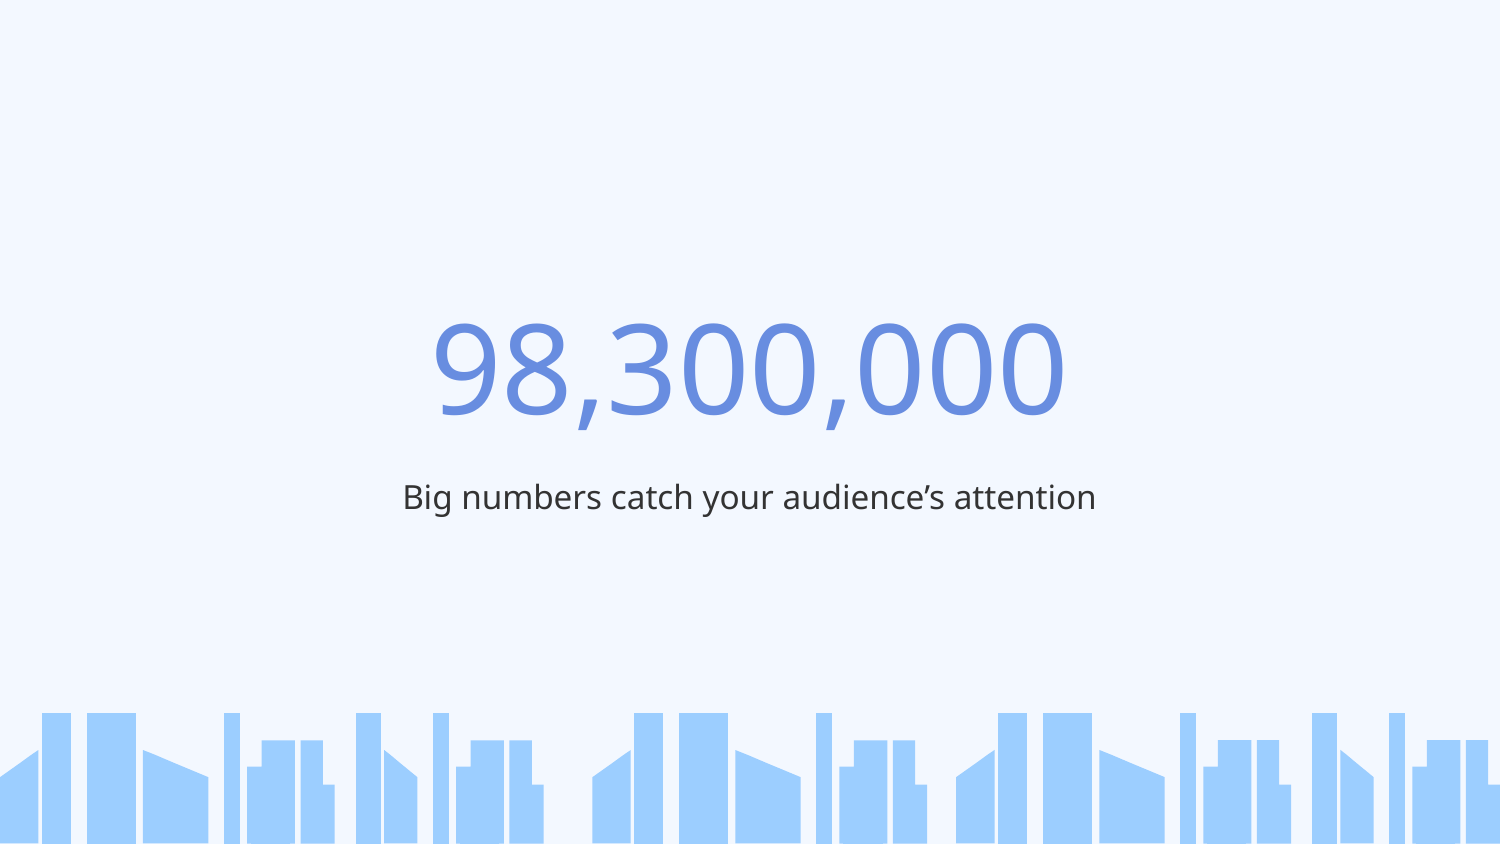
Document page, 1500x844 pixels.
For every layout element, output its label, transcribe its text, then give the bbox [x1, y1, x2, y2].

title 98,300,000 [210, 269, 1290, 455]
subtitle Big numbers catch your audience’s attention [210, 455, 1290, 537]
